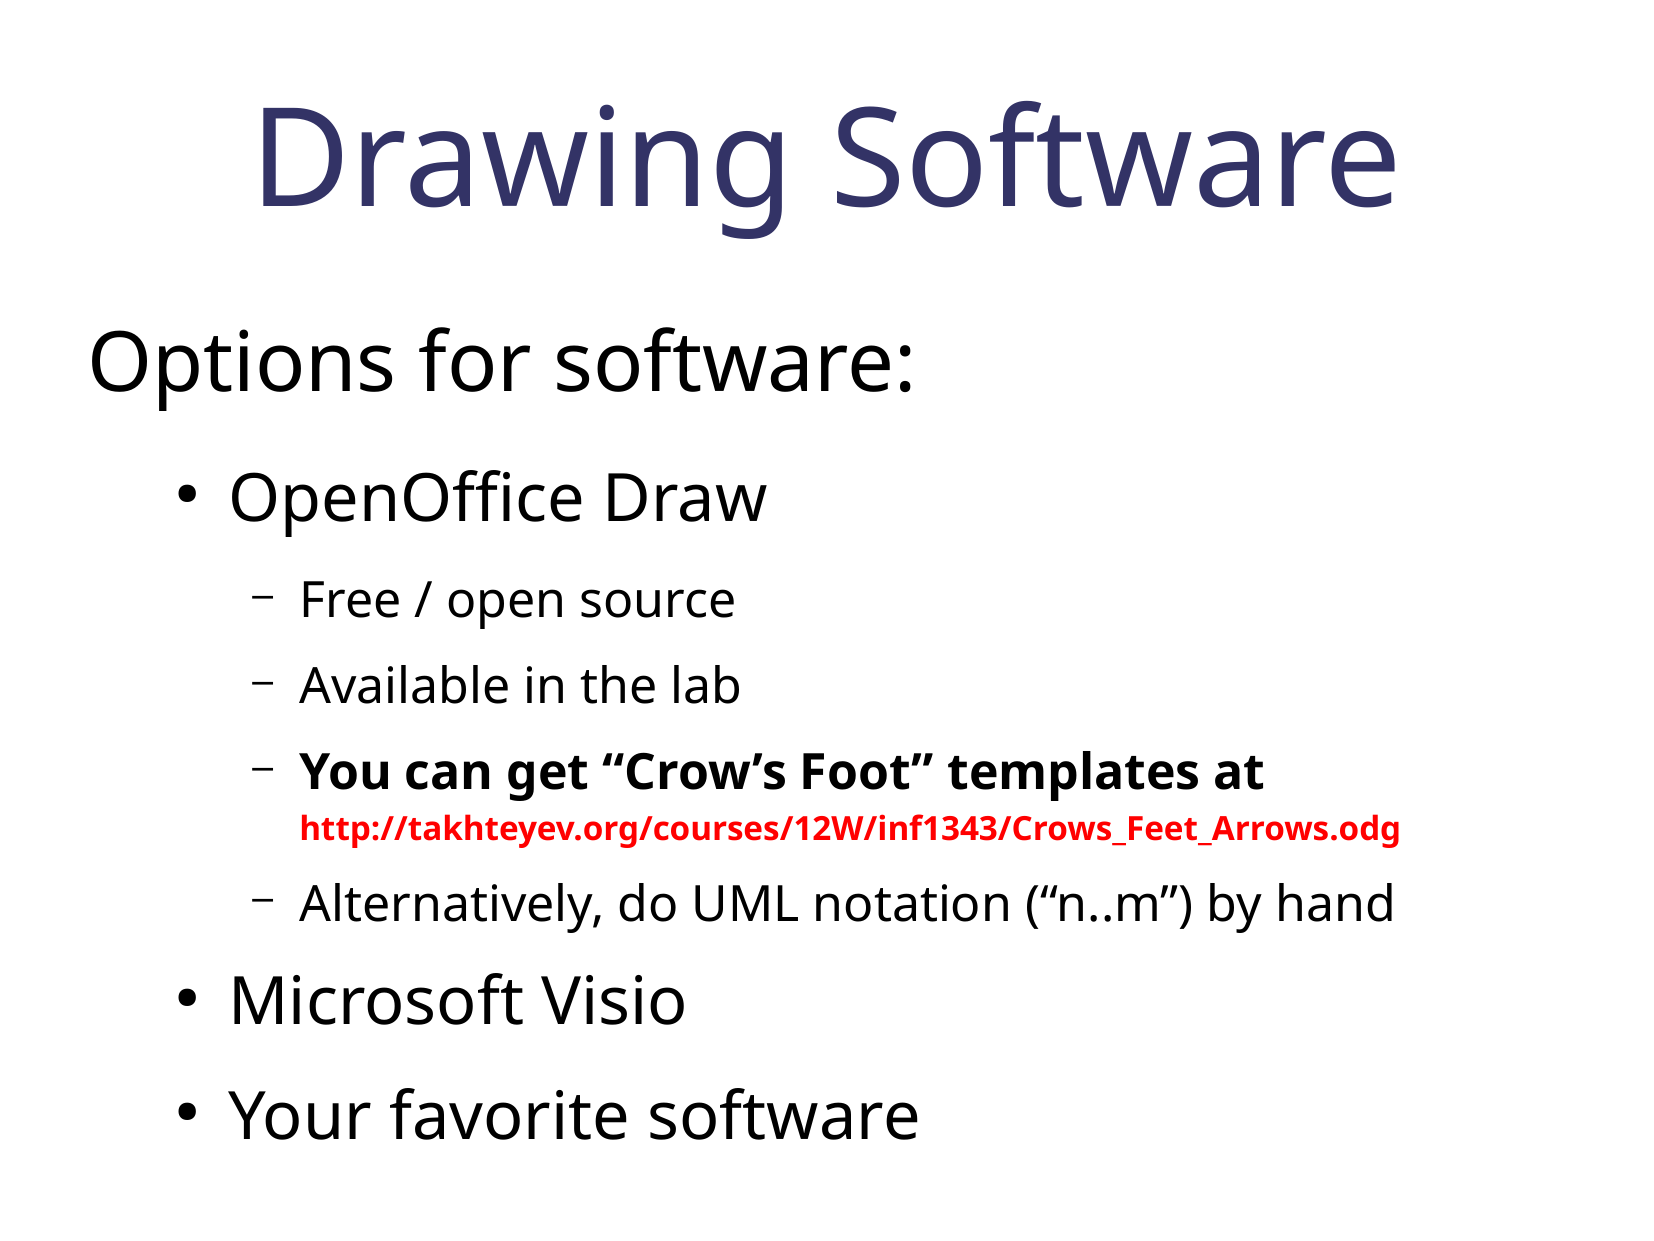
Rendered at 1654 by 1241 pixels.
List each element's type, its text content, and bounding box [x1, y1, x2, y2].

text_box Options for software: [72, 294, 1161, 411]
list OpenOffice Draw Free / open source Available in the lab You can get “Crow’s Foot” templates at http://takhteyev.org/courses/12W/inf1343/Crows_Feet_Arrows.odg Alternatively, do UML notation (“n..m”) by hand Microsoft Visio Your favorite software [86, 450, 1654, 1126]
title Drawing Software [82, 49, 1571, 257]
